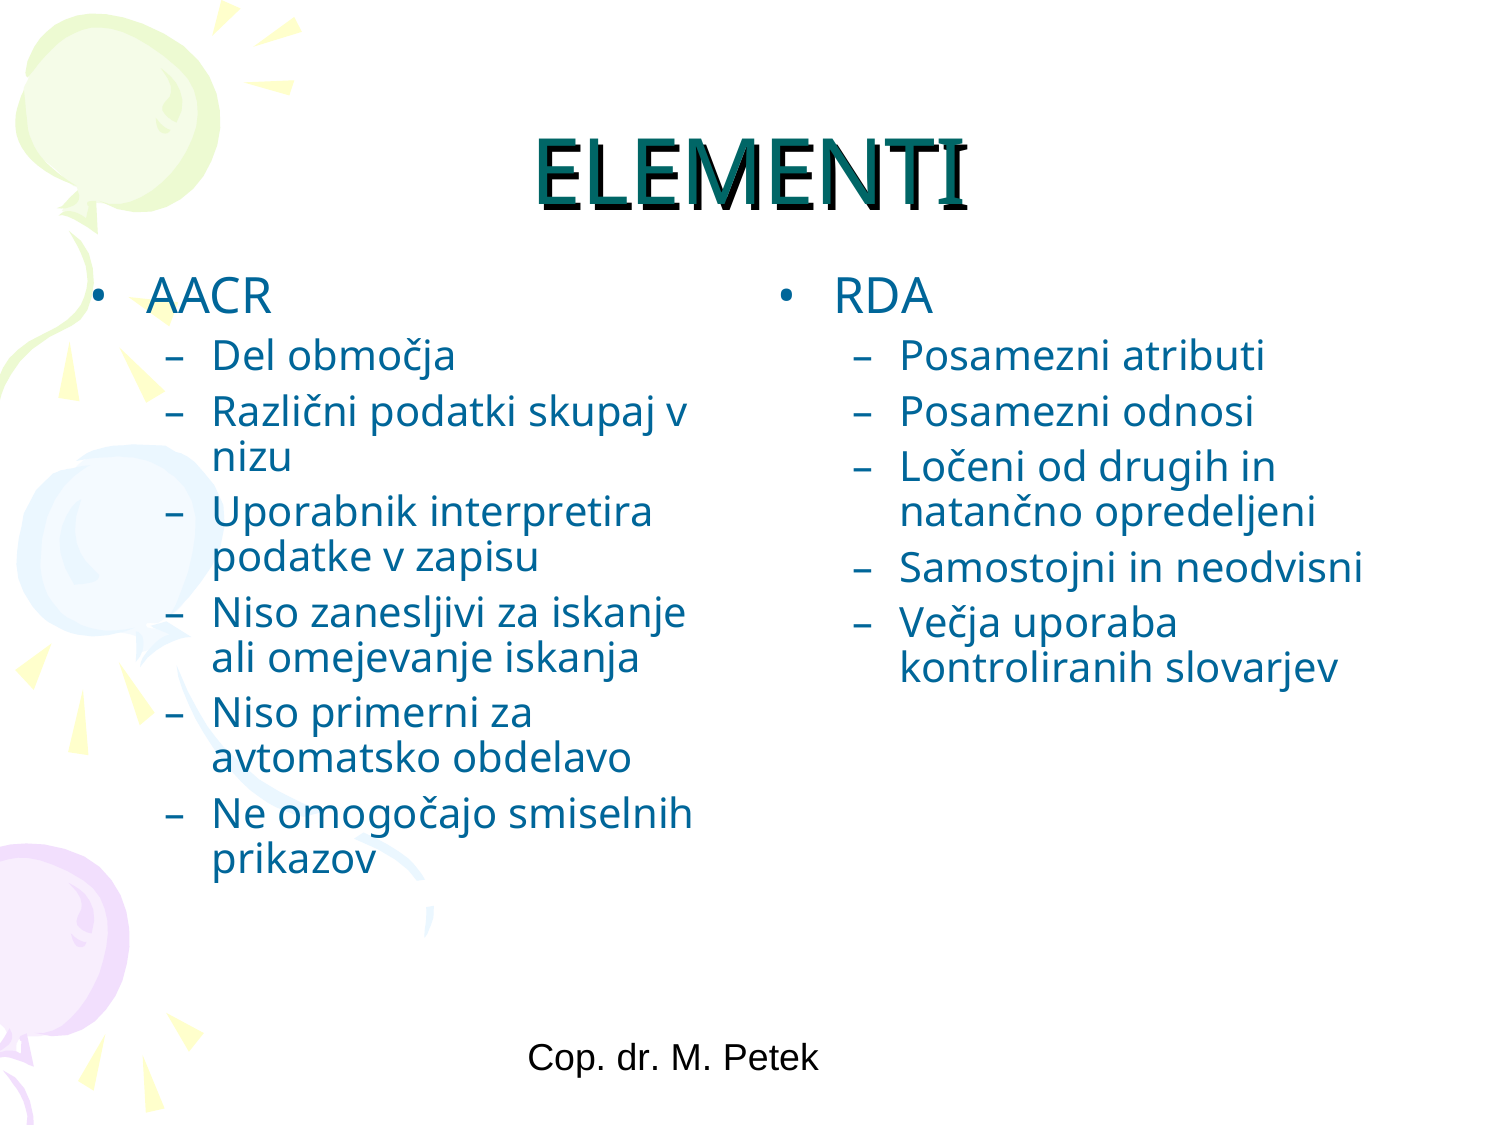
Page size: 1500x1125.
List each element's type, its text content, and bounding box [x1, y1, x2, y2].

title ELEMENTI [72, 16, 1426, 233]
list RDA Posamezni atributi Posamezni odnosi Ločeni od drugih in natančno opredeljeni Samostojni in neodvisni Večja uporaba kontroliranih slovarjev [762, 262, 1426, 994]
list AACR Del območja Različni podatki skupaj v nizu Uporabnik interpretira podatke v zapisu Niso zanesljivi za iskanje ali omejevanje iskanja Niso primerni za avtomatsko obdelavo Ne omogočajo smiselnih prikazov [75, 262, 738, 994]
